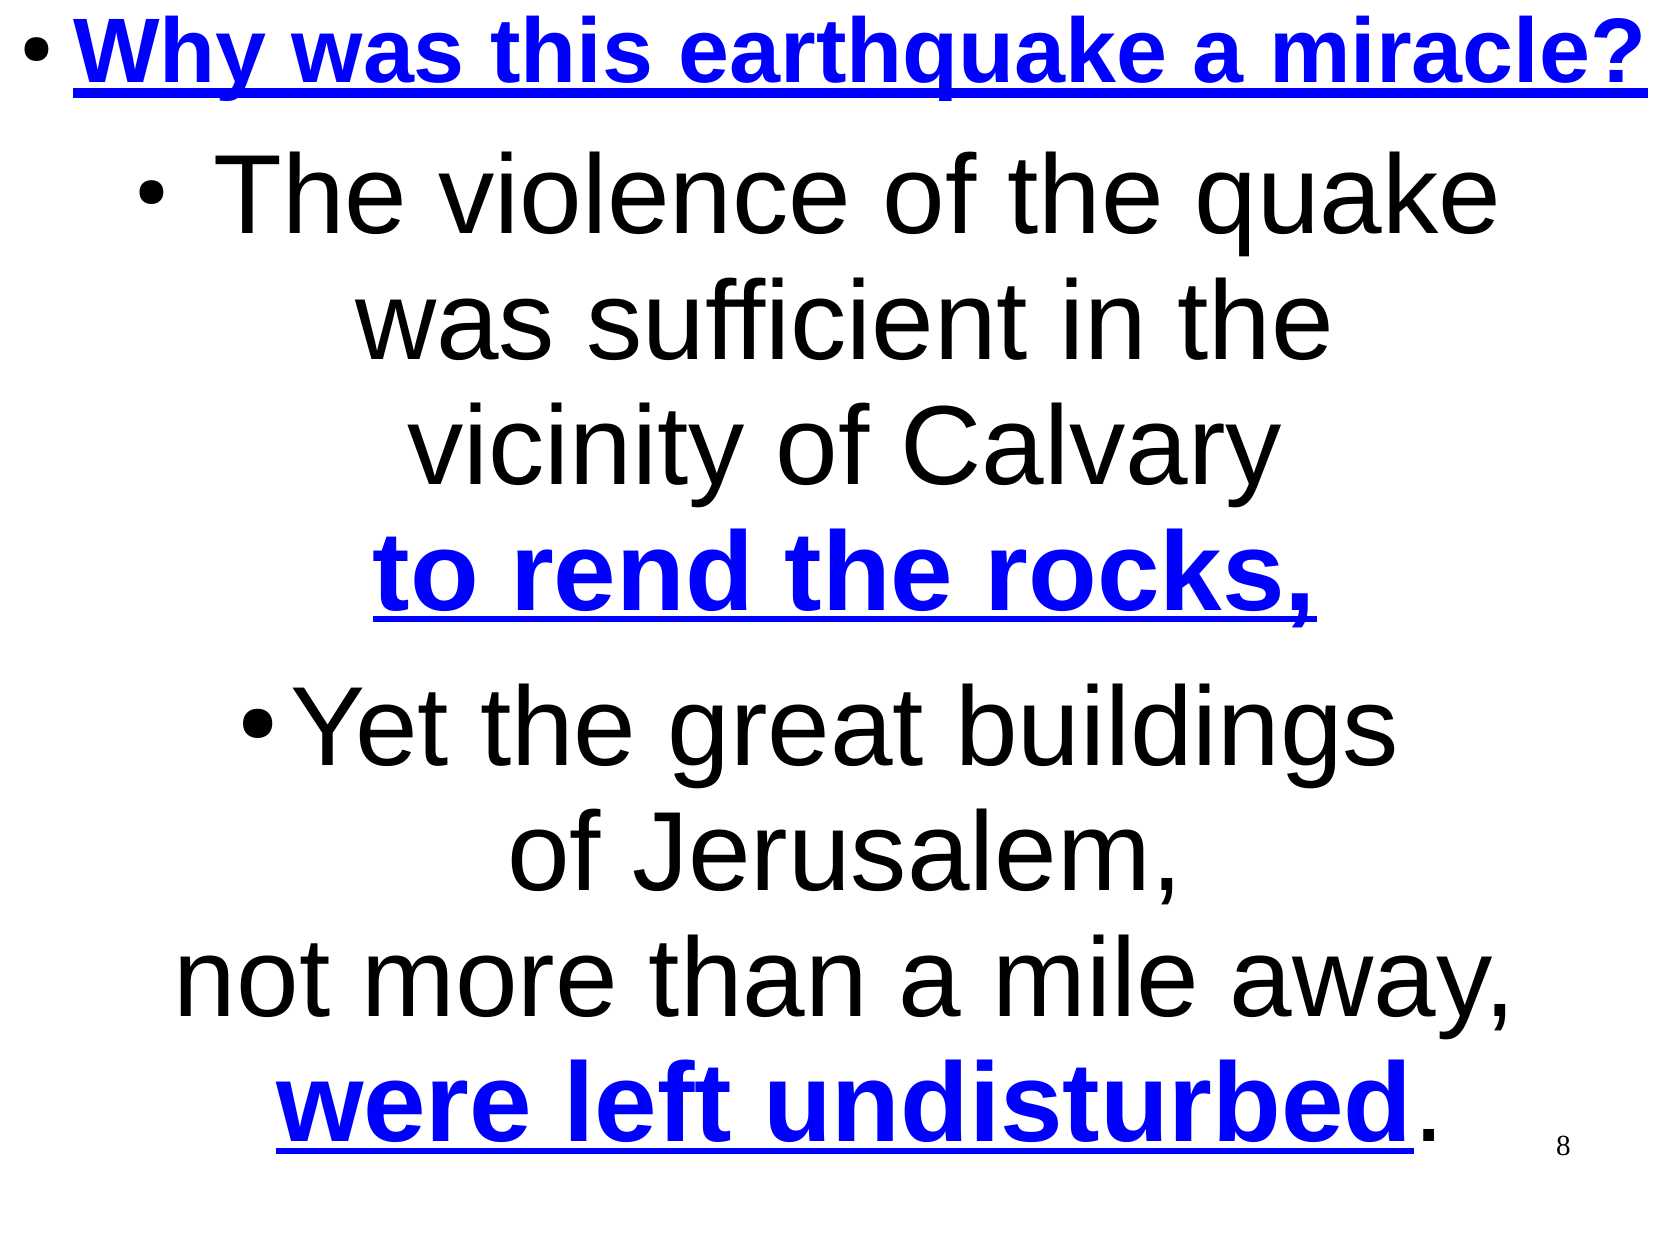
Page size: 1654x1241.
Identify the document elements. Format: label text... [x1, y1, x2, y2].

list Why was this earthquake a miracle? The violence of the quake was sufficient in the vicinity of Calvary to rend the rocks, Yet the great buildings of Jerusalem, not more than a mile away, were left undisturbed. [0, 0, 1651, 1238]
